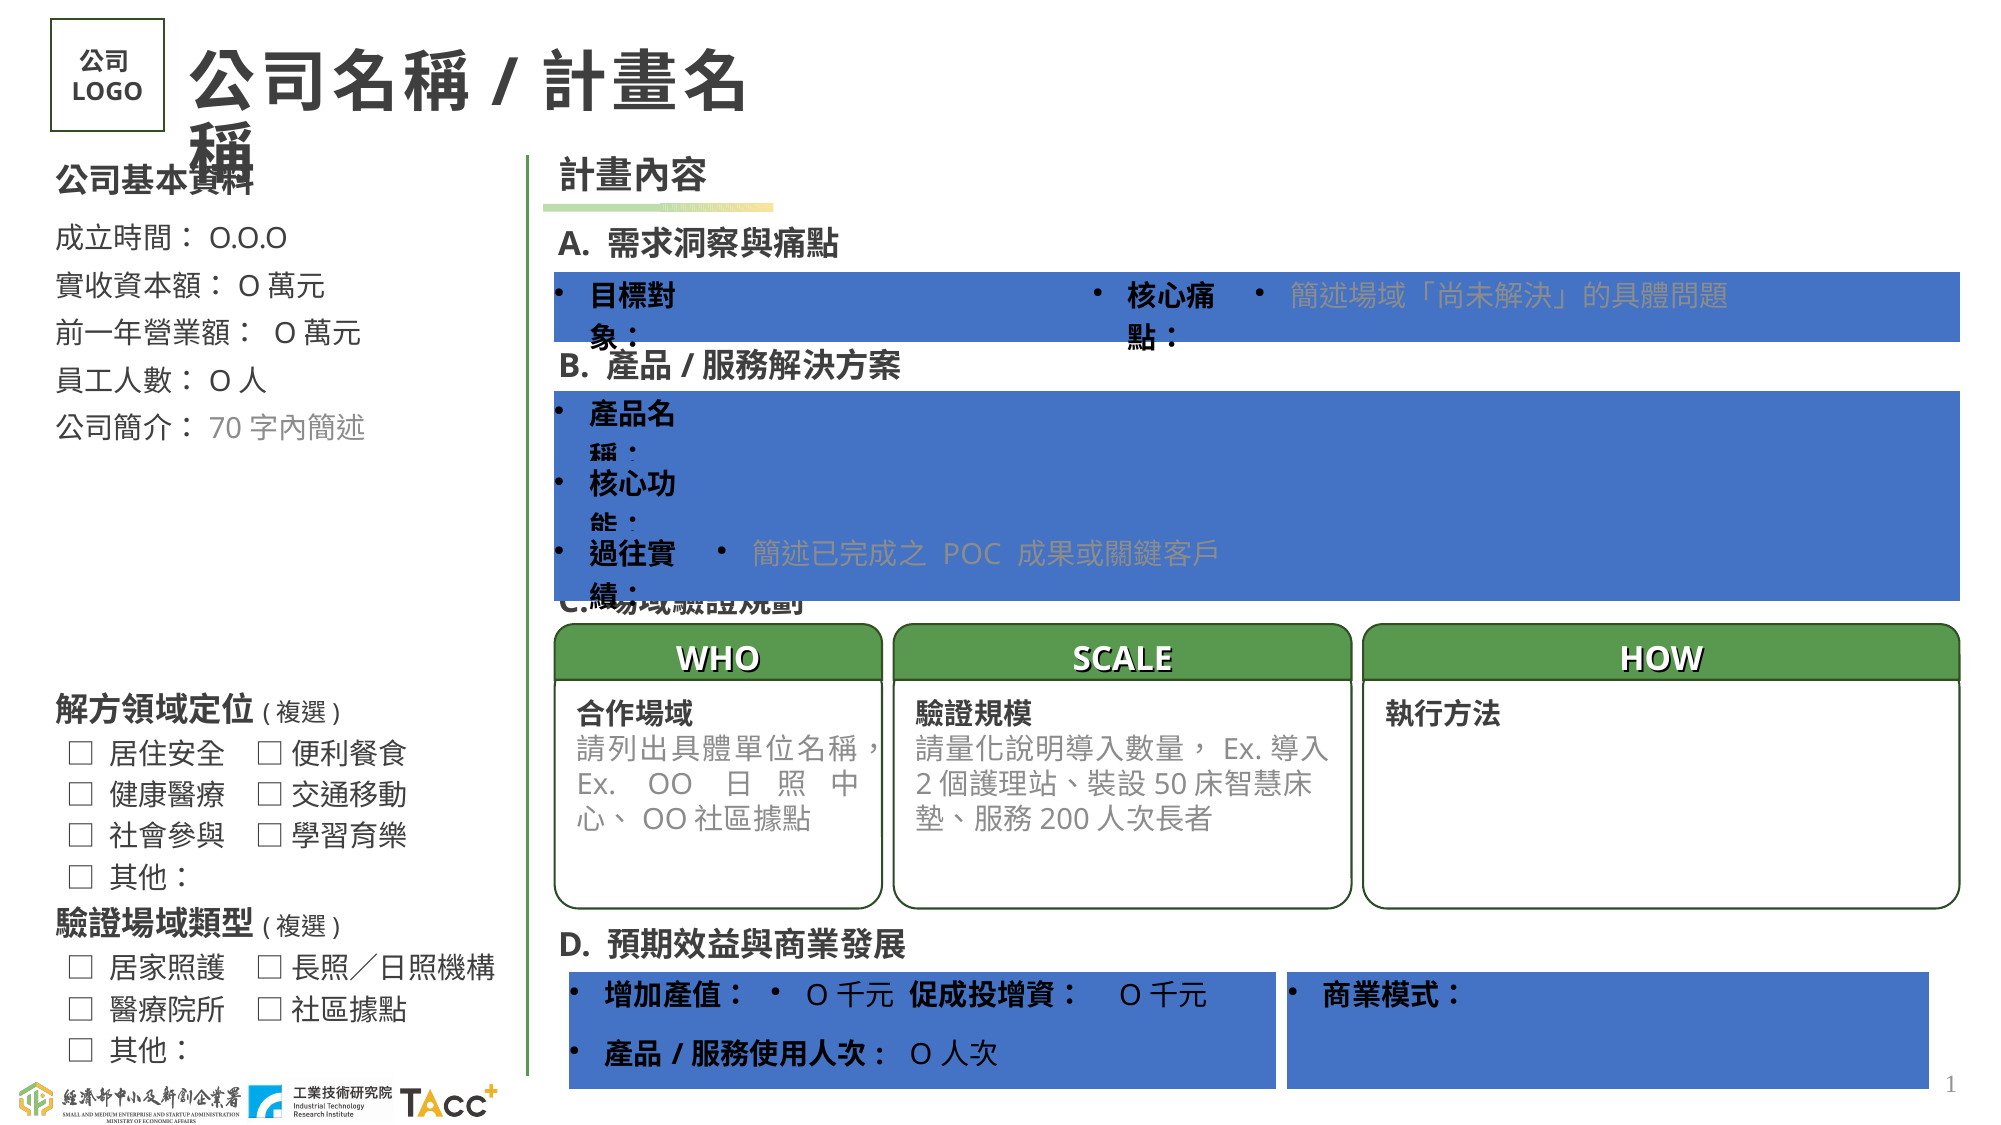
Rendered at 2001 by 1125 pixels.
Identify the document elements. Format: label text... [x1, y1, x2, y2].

table_cell 產品/服務使用人次: [569, 1030, 910, 1089]
text_box 合作場域 請列出具體單位名稱，Ex. OO日照中心、OO社區據點 [554, 680, 883, 909]
text_box 公司LOGO [51, 19, 164, 131]
table_header 商業模式： [1287, 972, 1470, 1089]
text_box HOW [1363, 624, 1960, 680]
text_box [543, 204, 773, 212]
table_header 目標對象： [554, 272, 717, 342]
table_cell 簡述已完成之 POC 成果或關鍵客戶 [717, 531, 1960, 601]
text_box B. 產品/服務解決方案 [543, 336, 965, 393]
table_header 產品名稱： [554, 391, 717, 461]
text_box 驗證規模 請量化說明導入數量，Ex.導入 2個護理站、裝設50床智慧床墊、服務200人次長者 [893, 680, 1352, 909]
text_box SCALE [893, 624, 1352, 680]
title 公司名稱/計畫名稱 [173, 40, 1809, 110]
table_header [1470, 972, 1929, 1089]
table_cell 核心功能： [554, 461, 717, 531]
text_box 1 [1914, 1052, 1988, 1113]
text_box 計畫內容 [543, 143, 810, 205]
table_header 核心痛點： [1092, 272, 1255, 342]
table_header 簡述場域「尚未解決」的具體問題 [1255, 272, 1960, 342]
table_header 增加產值： [569, 972, 770, 1030]
text_box WHO [554, 624, 883, 680]
table_header O千元 [1119, 972, 1276, 1030]
text_box □ 居家照護 □ 長照／日照機構 □ 醫療院所 □ 社區據點 □ 其他： [51, 942, 512, 1076]
table_header [717, 272, 1092, 342]
table_cell 過往實績： [554, 531, 717, 601]
text_box □ 居住安全 □ 便利餐食 □ 健康醫療 □ 交通移動 □ 社會參與 □ 學習育樂 □ 其他： [51, 727, 501, 904]
text_box 解方領域定位(複選) [40, 680, 475, 737]
text_box A. 需求洞察與痛點 [543, 214, 965, 271]
text_box 公司基本資料 [40, 151, 308, 207]
table_header 促成投增資： [910, 972, 1119, 1030]
text_box 成立時間：O.O.O 實收資本額：O萬元 前一年營業額： O萬元 員工人數：O人 公司簡介：70字內簡述 [40, 212, 513, 455]
text_box D. 預期效益與商業發展 [543, 915, 965, 972]
text_box 執行方法 [1363, 680, 1960, 909]
text_box C. 場域驗證規劃 [543, 572, 965, 628]
table_cell [717, 461, 1960, 531]
table_header O千元 [770, 972, 910, 1030]
text_box 驗證場域類型(複選) [40, 894, 382, 950]
table_cell O人次 [910, 1030, 1276, 1089]
table_header [717, 391, 1960, 461]
